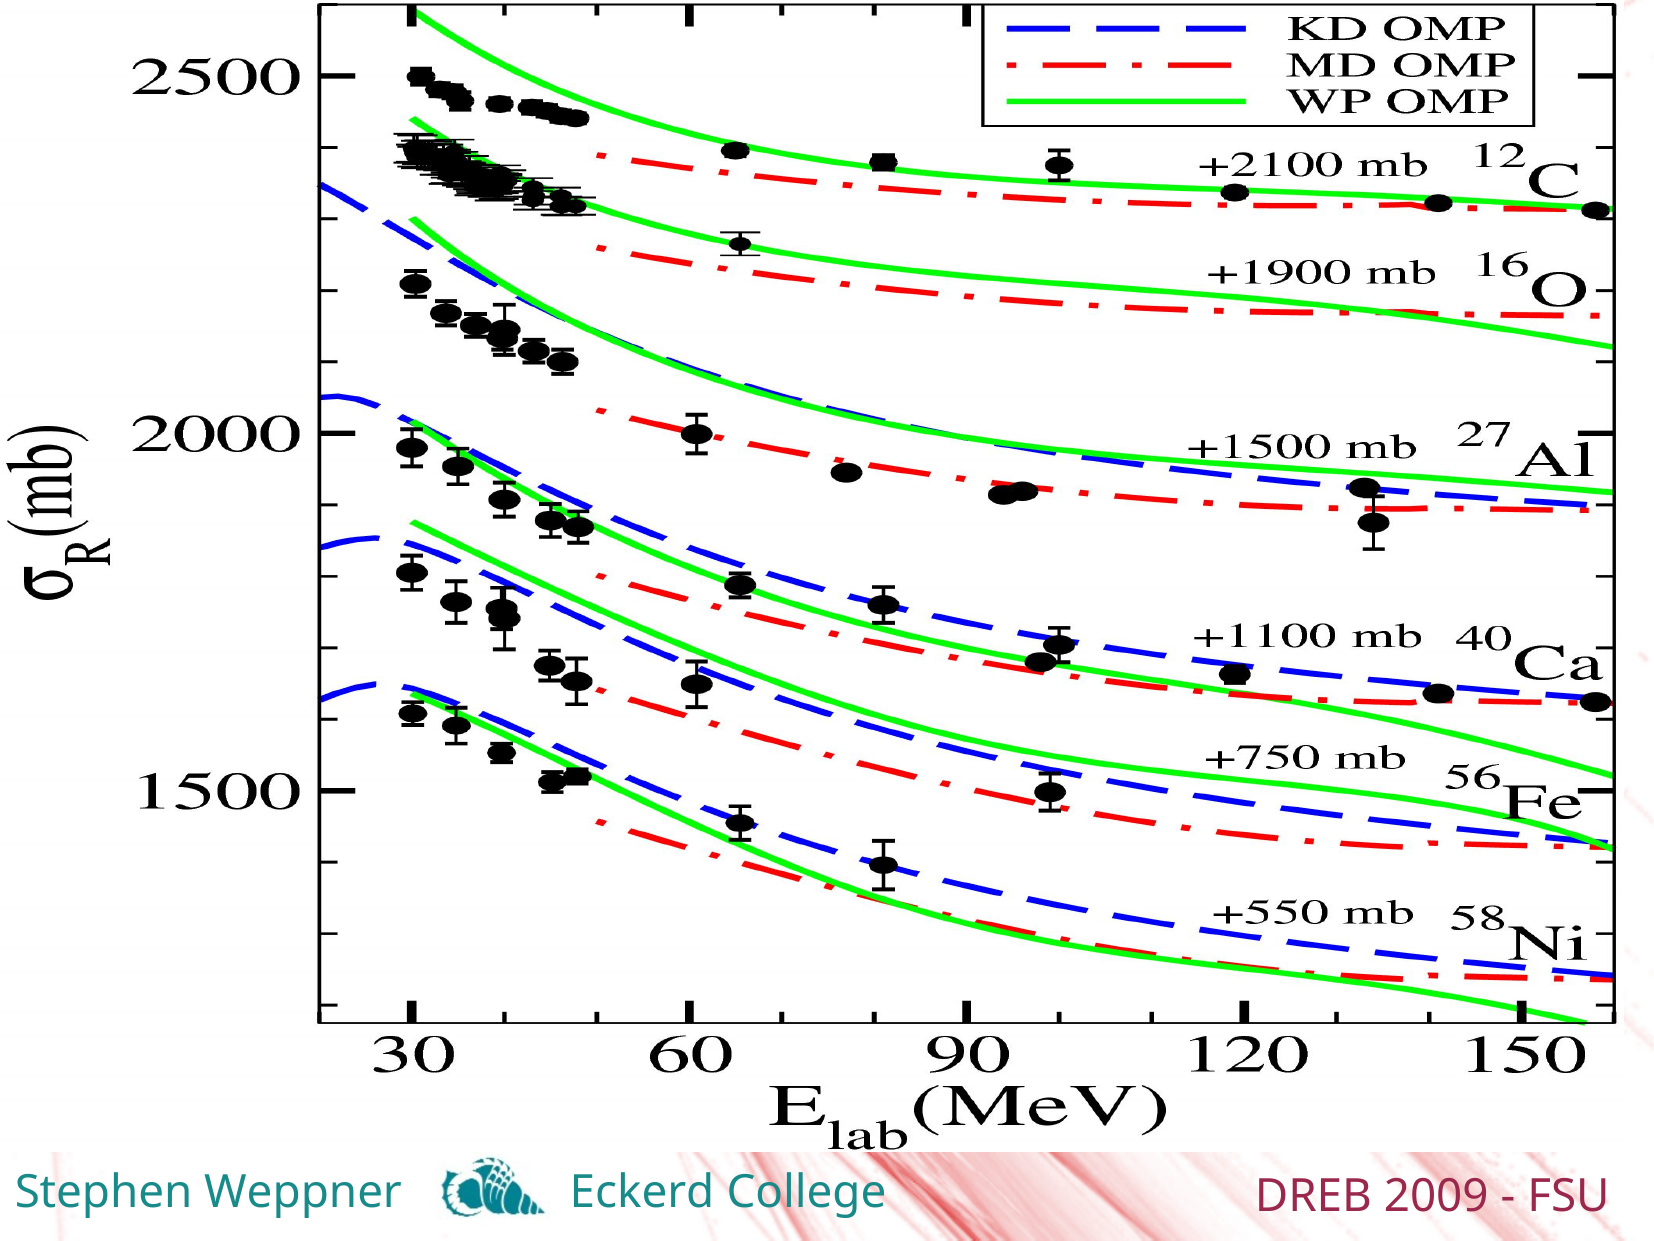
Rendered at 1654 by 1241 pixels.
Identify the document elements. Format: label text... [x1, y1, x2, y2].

text_box Stephen Weppner Eckerd College [0, 1152, 889, 1225]
text_box DREB 2009 - FSU [1240, 1151, 1644, 1228]
picture [0, 0, 1654, 1241]
